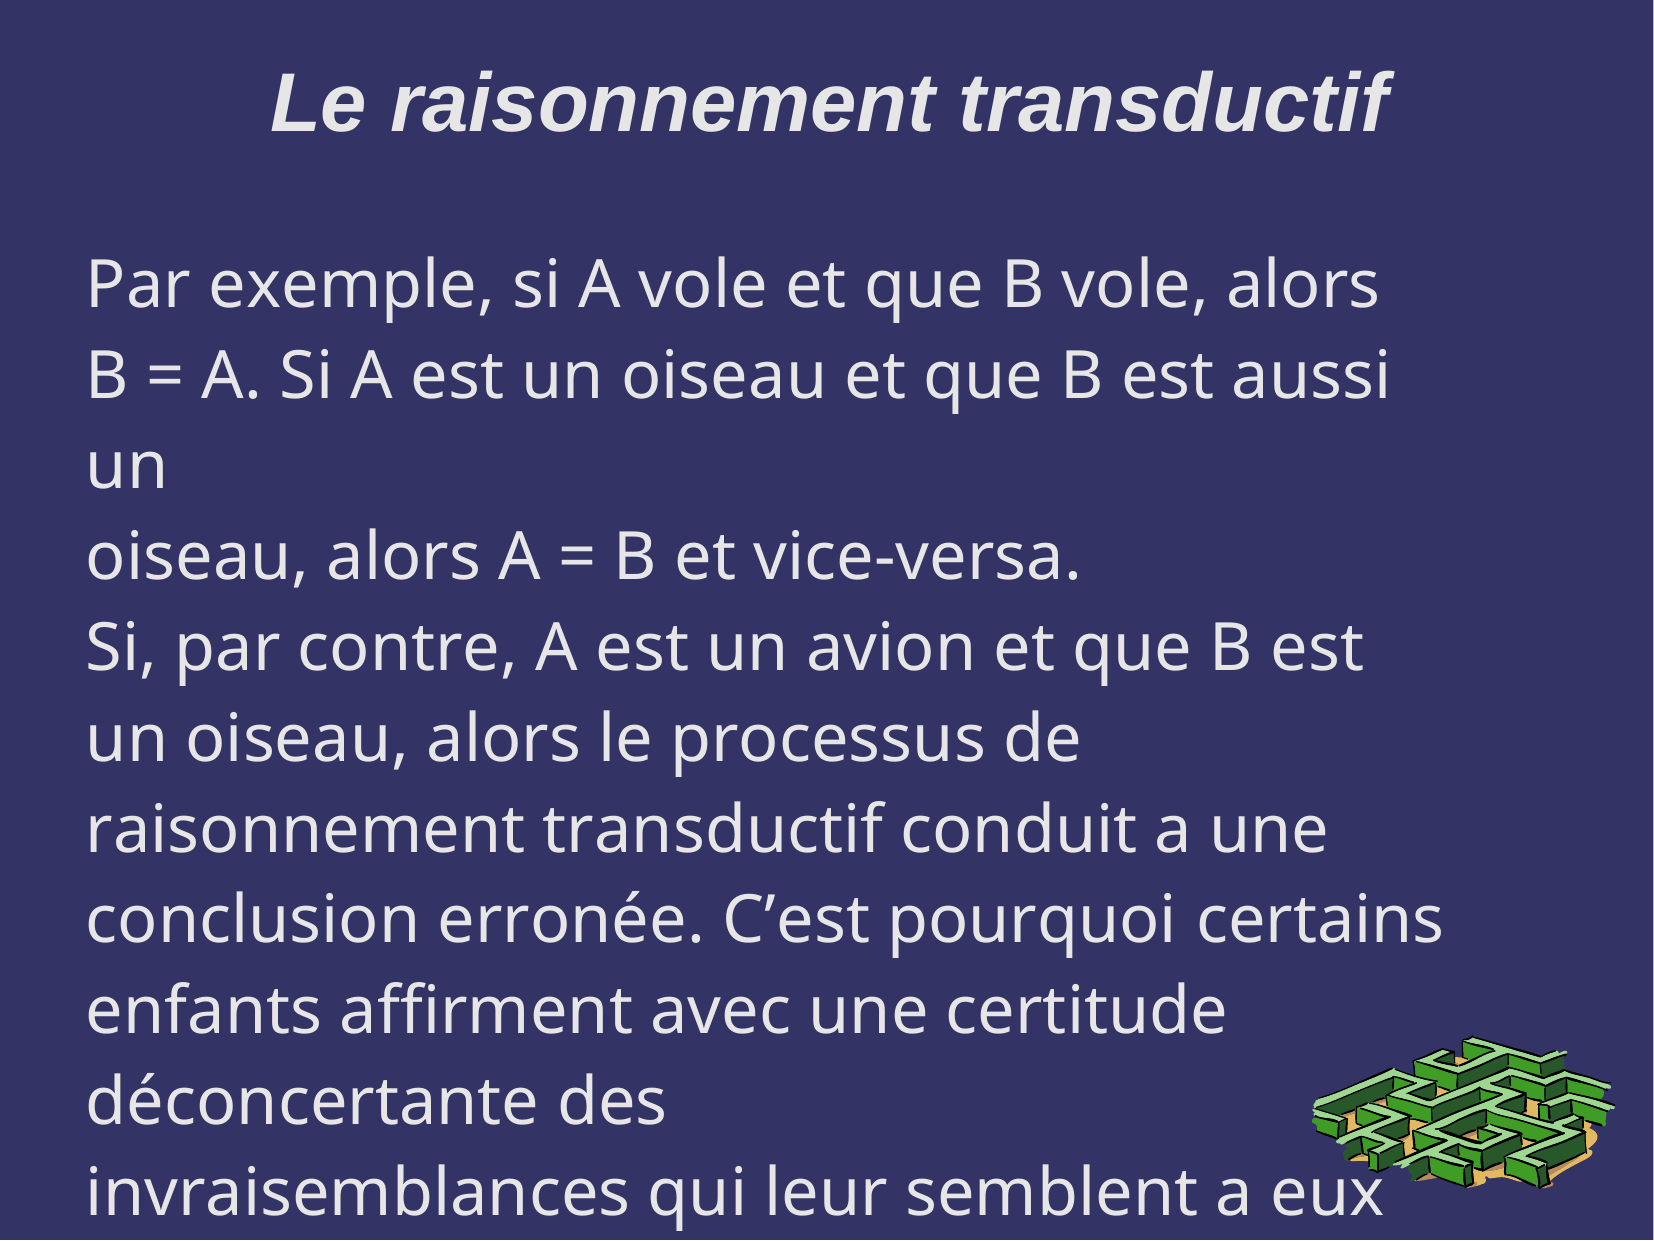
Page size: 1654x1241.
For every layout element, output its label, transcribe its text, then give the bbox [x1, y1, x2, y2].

list Par exemple, si A vole et que B vole, alors B = A. Si A est un oiseau et que B est aussi un oiseau, alors A = B et vice-versa. Si, par contre, A est un avion et que B est un oiseau, alors le processus de raisonnement transductif conduit a une conclusion erronée. C’est pourquoi certains enfants affirment avec une certitude déconcertante des invraisemblances qui leur semblent a eux tout a fait logiques. [85, 236, 1477, 1130]
title Le raisonnement transductif [123, 0, 1536, 207]
